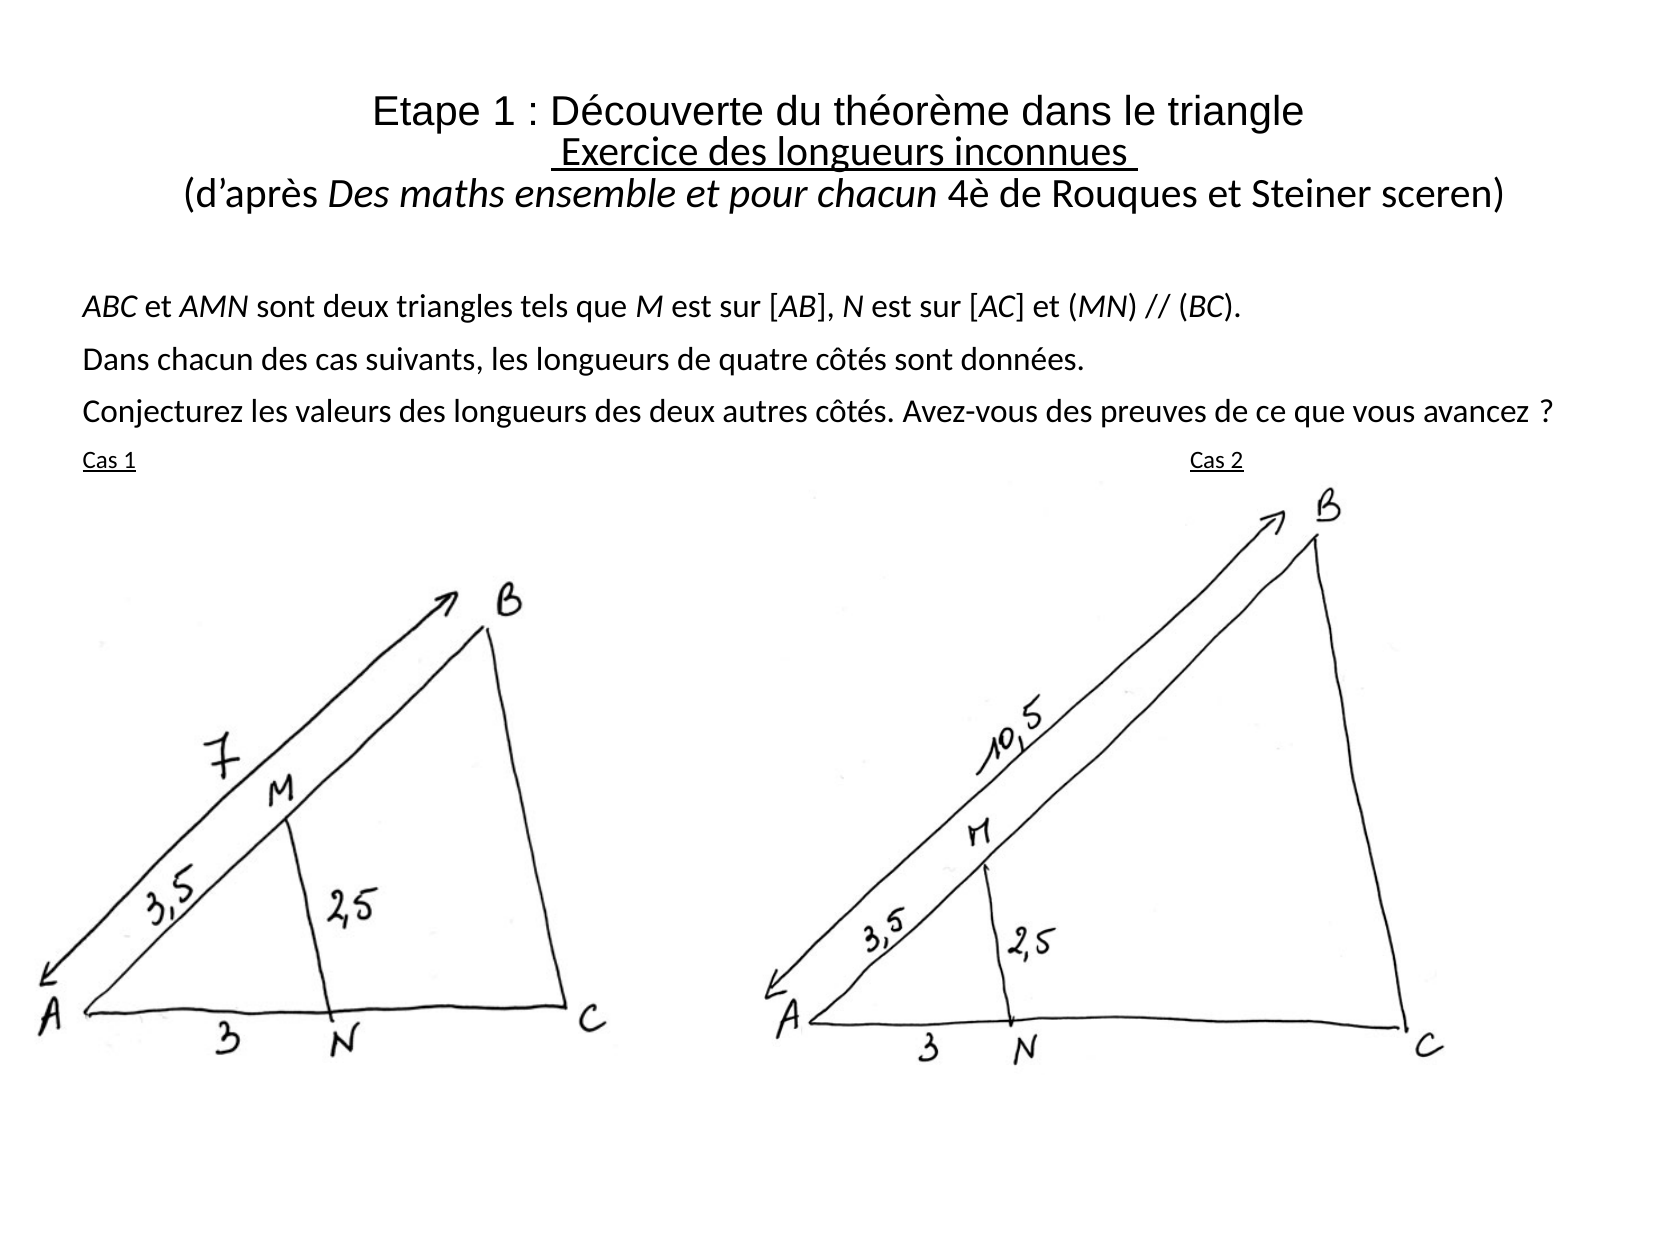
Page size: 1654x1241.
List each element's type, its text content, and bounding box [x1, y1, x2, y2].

title Etape 1 : Découverte du théorème dans le triangle Exercice des longueurs inconnues (d’après Des maths ensemble et pour chacun 4è de Rouques et Steiner sceren) [82, 49, 1571, 257]
picture [24, 555, 621, 1063]
list ABC et AMN sont deux triangles tels que M est sur [AB], N est sur [AC] et (MN) // (BC). Dans chacun des cas suivants, les longueurs de quatre côtés sont données. Conjecturez les valeurs des longueurs des deux autres côtés. Avez-vous des preuves de ce que vous avancez ? Cas 1 Cas 2 [82, 290, 1571, 1010]
picture [745, 472, 1458, 1075]
